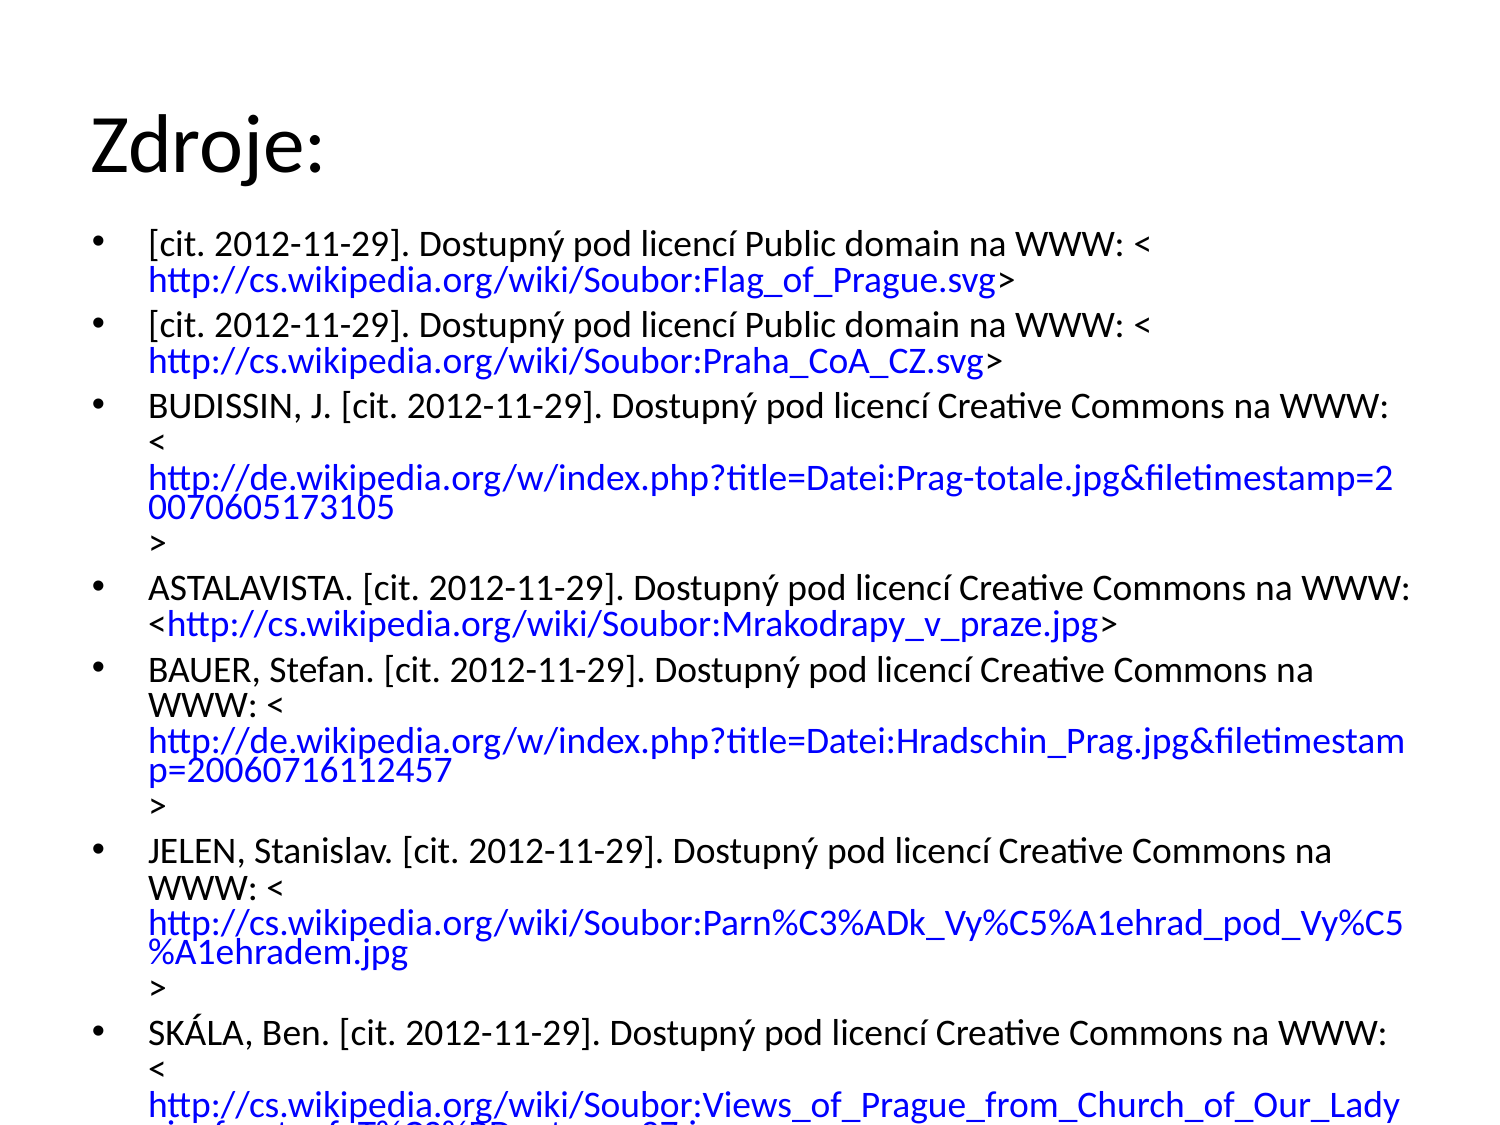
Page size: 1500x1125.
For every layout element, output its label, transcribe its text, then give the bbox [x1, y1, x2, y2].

list [cit. 2012-11-29]. Dostupný pod licencí Public domain na WWW: <http://cs.wikipedia.org/wiki/Soubor:Flag_of_Prague.svg> [cit. 2012-11-29]. Dostupný pod licencí Public domain na WWW: <http://cs.wikipedia.org/wiki/Soubor:Praha_CoA_CZ.svg> BUDISSIN, J. [cit. 2012-11-29]. Dostupný pod licencí Creative Commons na WWW: <http://de.wikipedia.org/w/index.php?title=Datei:Prag-totale.jpg&filetimestamp=20070605173105> ASTALAVISTA. [cit. 2012-11-29]. Dostupný pod licencí Creative Commons na WWW: <http://cs.wikipedia.org/wiki/Soubor:Mrakodrapy_v_praze.jpg> BAUER, Stefan. [cit. 2012-11-29]. Dostupný pod licencí Creative Commons na WWW: <http://de.wikipedia.org/w/index.php?title=Datei:Hradschin_Prag.jpg&filetimestamp=20060716112457> JELEN, Stanislav. [cit. 2012-11-29]. Dostupný pod licencí Creative Commons na WWW: <http://cs.wikipedia.org/wiki/Soubor:Parn%C3%ADk_Vy%C5%A1ehrad_pod_Vy%C5%A1ehradem.jpg> SKÁLA, Ben. [cit. 2012-11-29]. Dostupný pod licencí Creative Commons na WWW: <http://cs.wikipedia.org/wiki/Soubor:Views_of_Prague_from_Church_of_Our_Lady_in_front_of_T%C3%BDn_tower27.jpg> [76, 220, 1427, 1125]
title Zdroje: [75, 45, 1426, 233]
